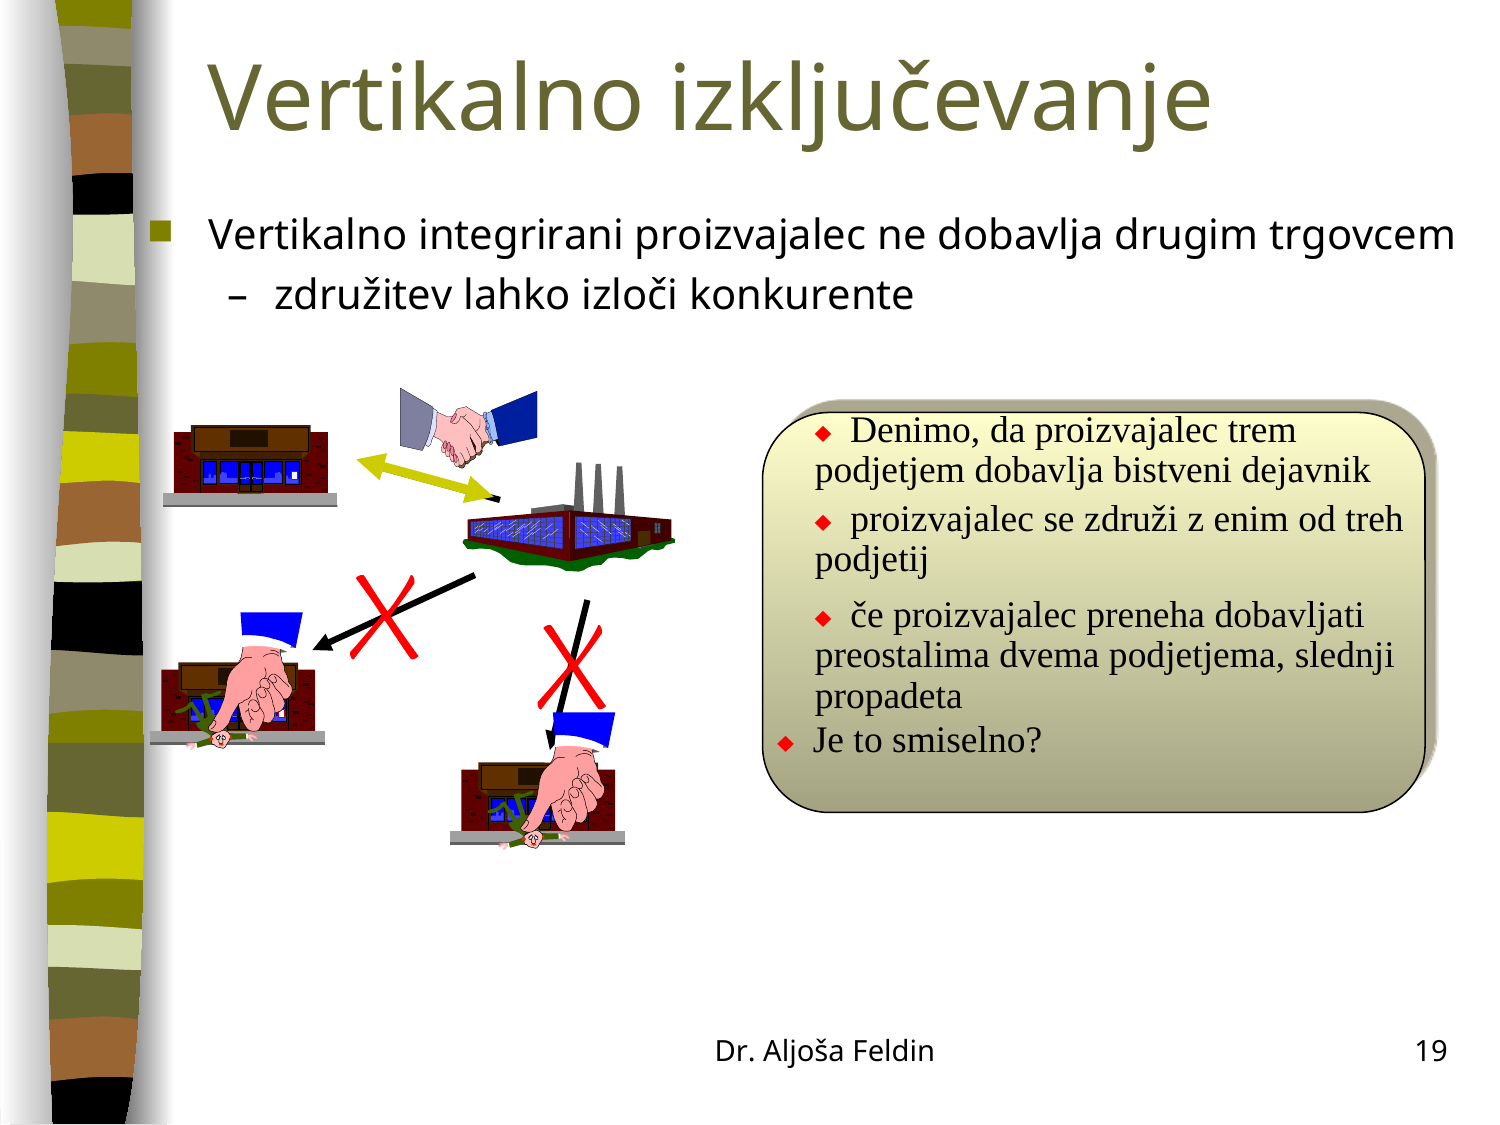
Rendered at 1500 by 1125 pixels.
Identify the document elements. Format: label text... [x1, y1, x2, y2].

text_box Dr. Aljoša Feldin [587, 1025, 1063, 1101]
picture [462, 462, 676, 572]
text_box <number> [1149, 1025, 1463, 1101]
text_box [766, 725, 1426, 813]
picture [350, 575, 419, 660]
picture [162, 425, 338, 508]
text_box Je to smiselno? [762, 712, 1413, 769]
title Vertikalno izključevanje [192, 0, 1468, 188]
picture [537, 624, 606, 710]
text_box če proizvajalec preneha dobavljati preostalima dvema podjetjema, slednji propadeta [800, 587, 1451, 725]
text_box proizvajalec se združi z enim od treh podjetij [800, 491, 1451, 587]
chart [399, 387, 538, 469]
text_box Denimo, da proizvajalec trem podjetjem dobavlja bistveni dejavnik [799, 402, 1426, 499]
list Vertikalno integrirani proizvajalec ne dobavlja drugim trgovcem združitev lahko izloči konkurente [137, 199, 1500, 343]
picture [450, 712, 625, 850]
text_box [762, 419, 800, 712]
picture [150, 612, 325, 751]
